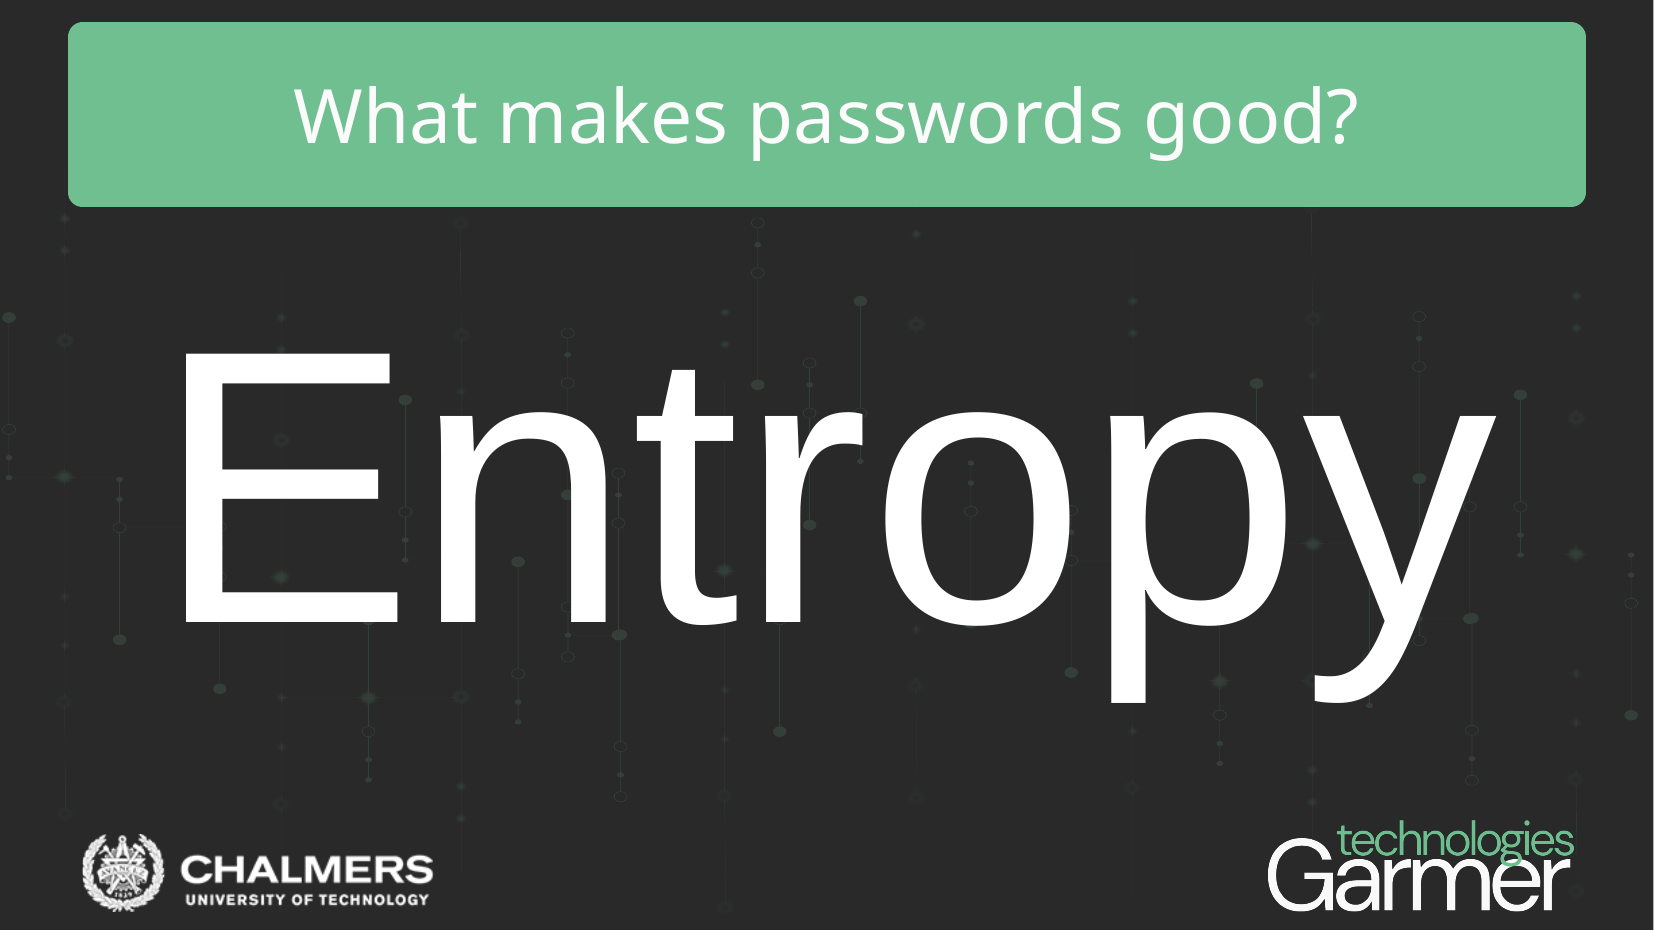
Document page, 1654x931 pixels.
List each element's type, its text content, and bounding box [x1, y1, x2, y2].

picture [82, 834, 443, 912]
picture [1246, 807, 1607, 912]
subtitle Entropy [82, 217, 1571, 758]
title What makes passwords good? [82, 37, 1571, 193]
